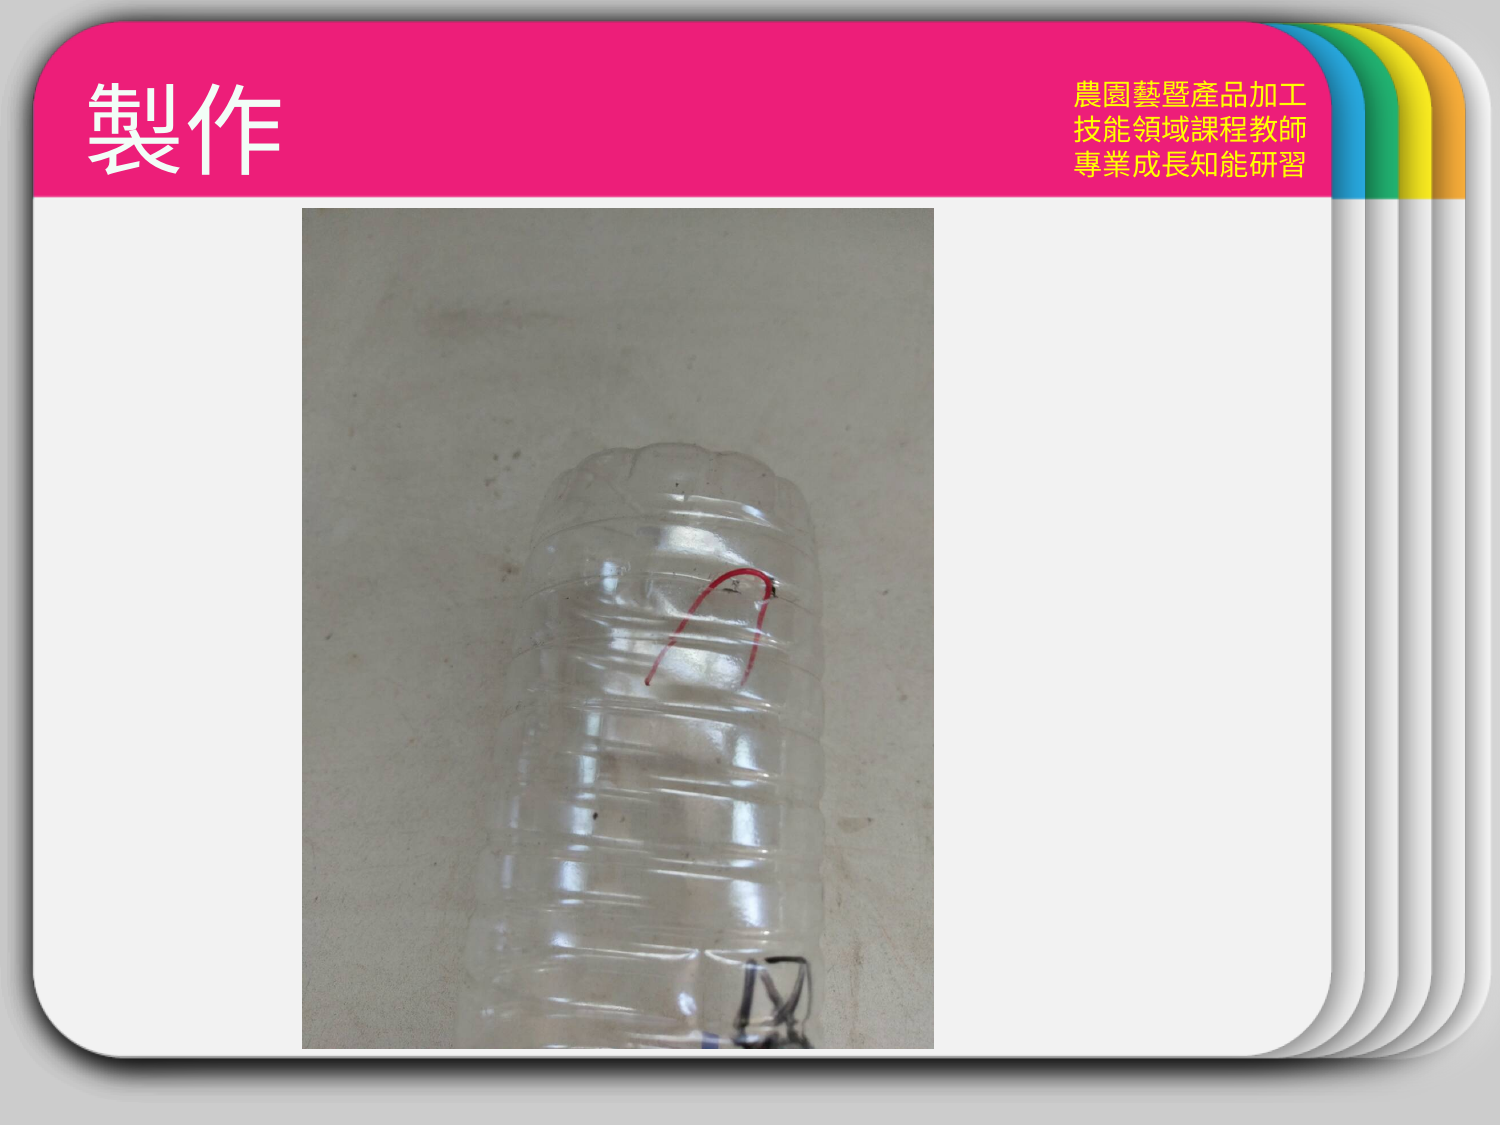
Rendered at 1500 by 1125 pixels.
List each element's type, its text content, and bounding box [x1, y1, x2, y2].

text_box 製作 [70, 60, 1010, 197]
text_box 農園藝暨產品加工技能領域課程教師專業成長知能研習 [1058, 68, 1344, 190]
picture [0, 0, 1500, 1125]
